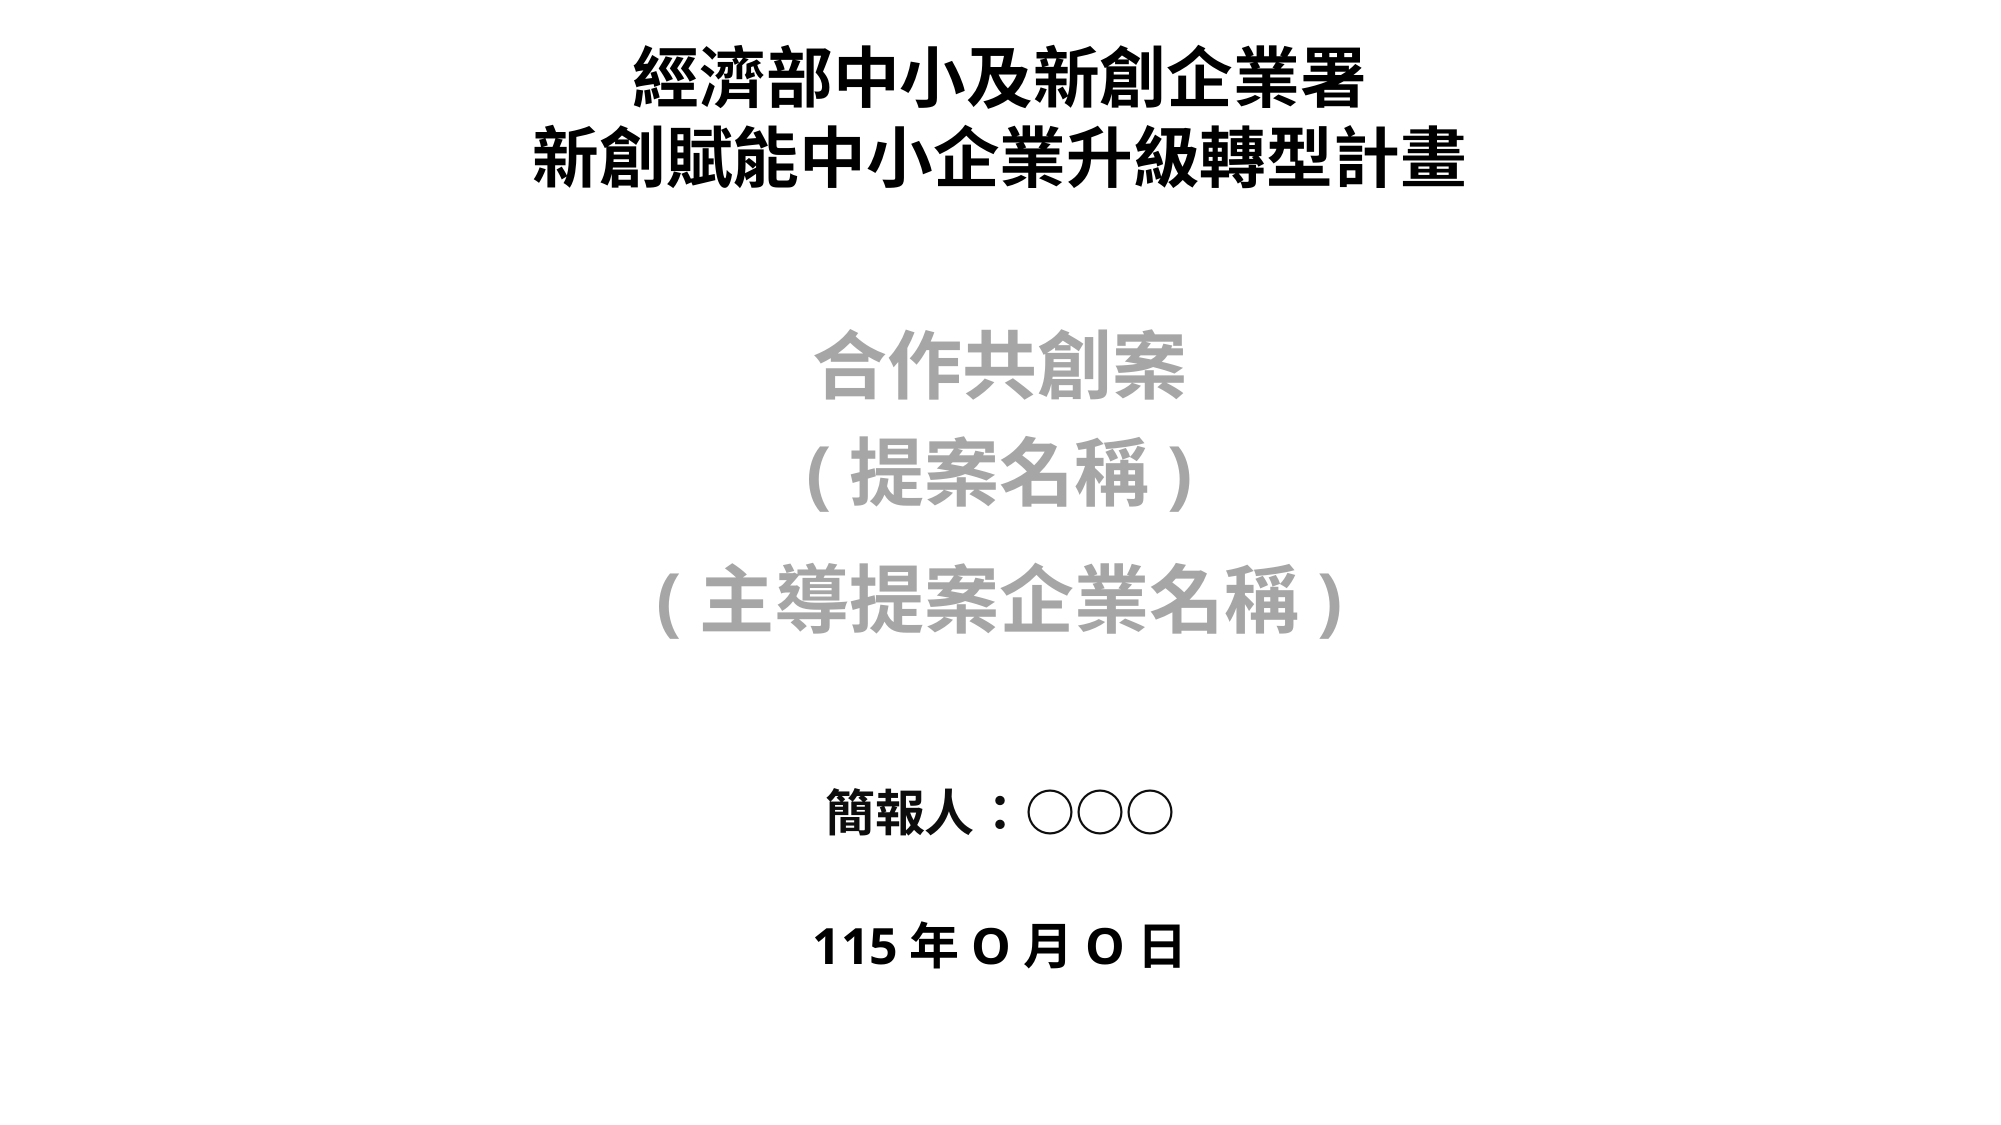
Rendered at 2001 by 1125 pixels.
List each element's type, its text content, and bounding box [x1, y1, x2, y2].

text_box 合作共創案 (提案名稱) (主導提案企業名稱) 簡報人：○○○ 115年O月O日 [297, 311, 1703, 1046]
text_box 經濟部中小及新創企業署 新創賦能中小企業升級轉型計畫 [332, 28, 1668, 263]
